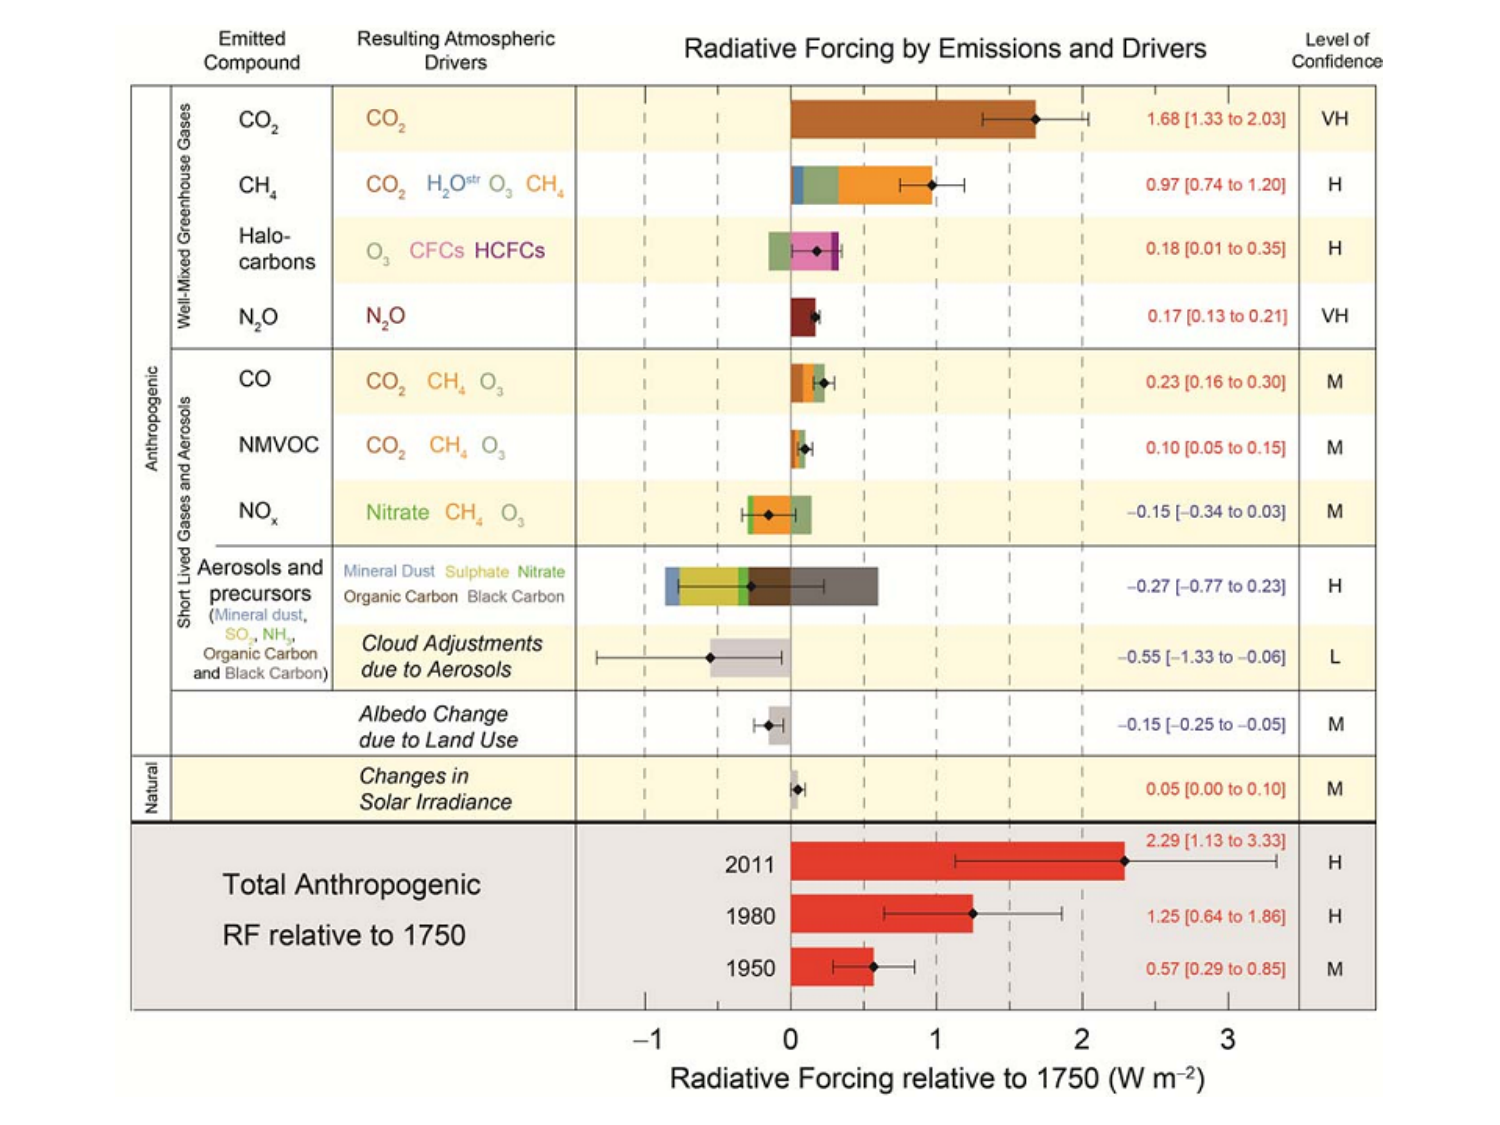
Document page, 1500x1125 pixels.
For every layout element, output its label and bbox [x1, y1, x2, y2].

picture [115, 25, 1383, 1097]
